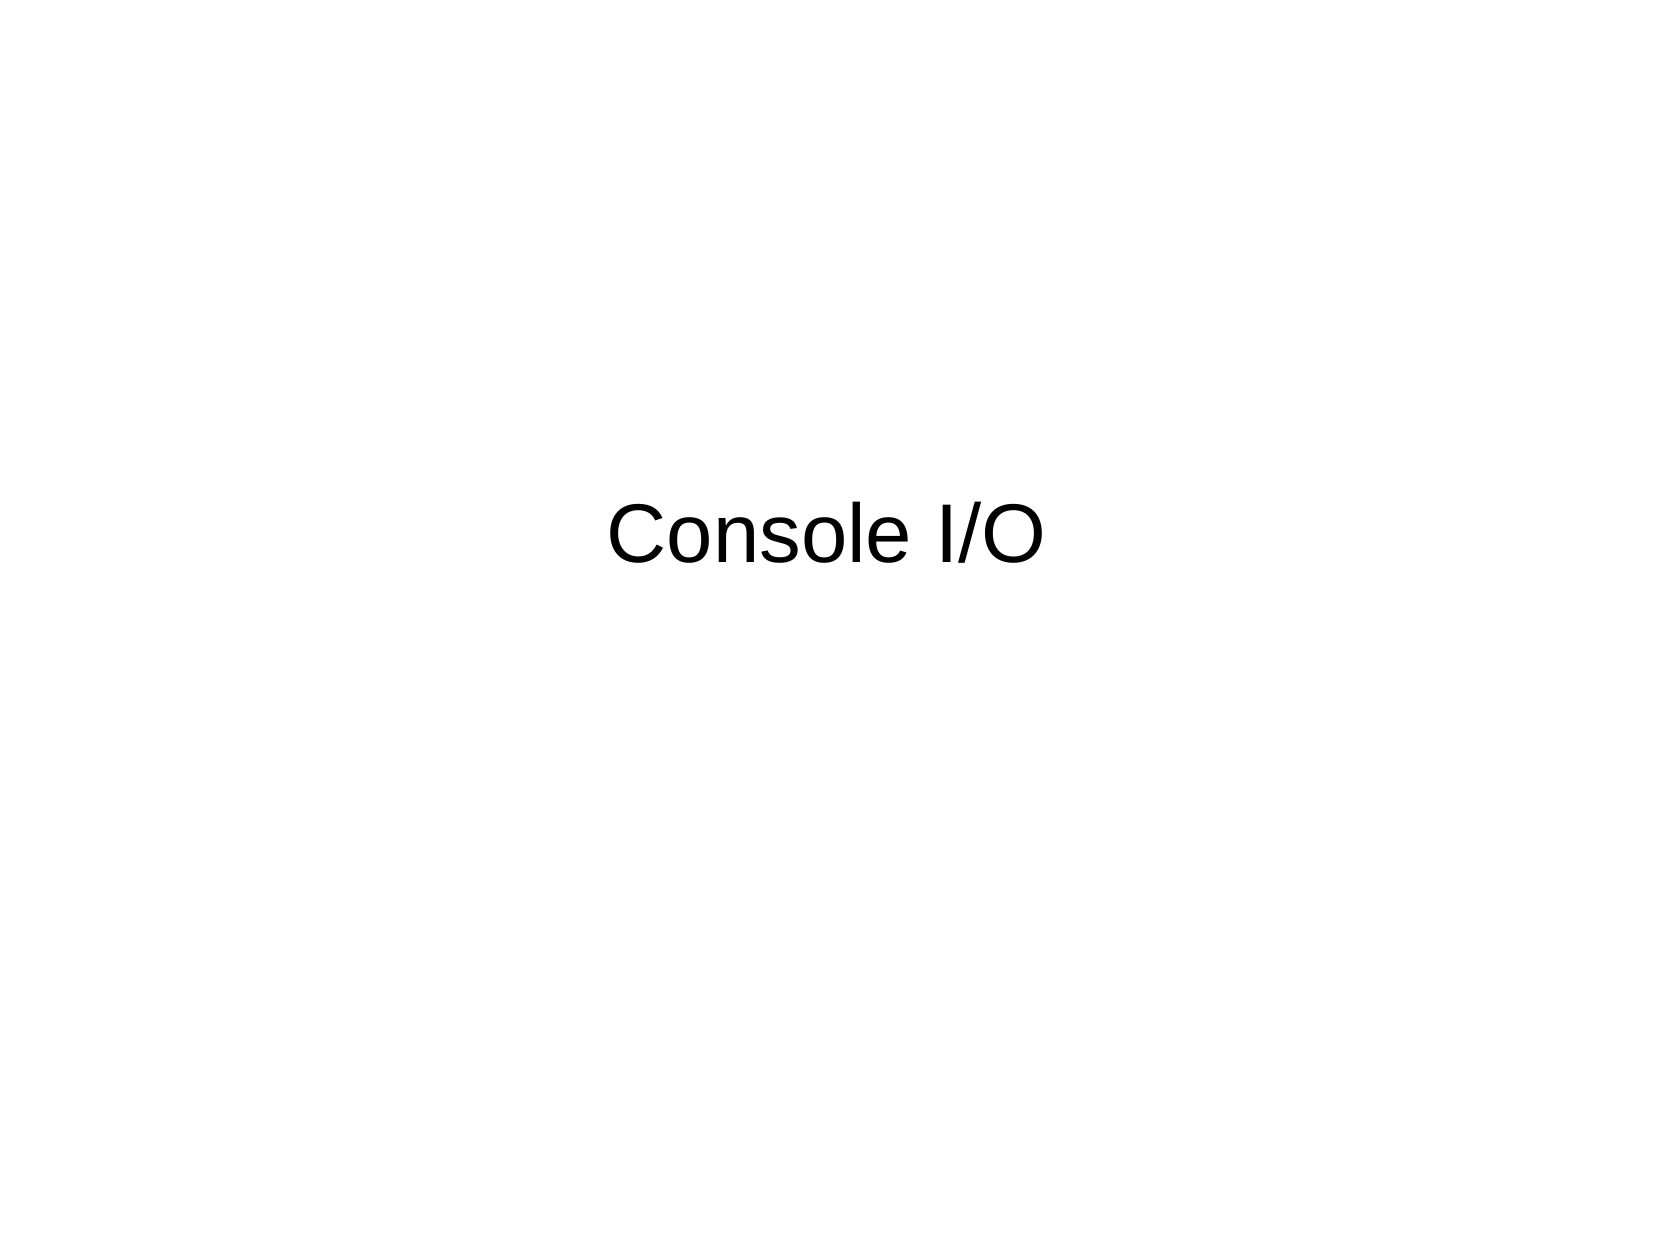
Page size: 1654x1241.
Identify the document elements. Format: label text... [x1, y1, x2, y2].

subtitle Console I/O [82, 49, 1571, 1010]
